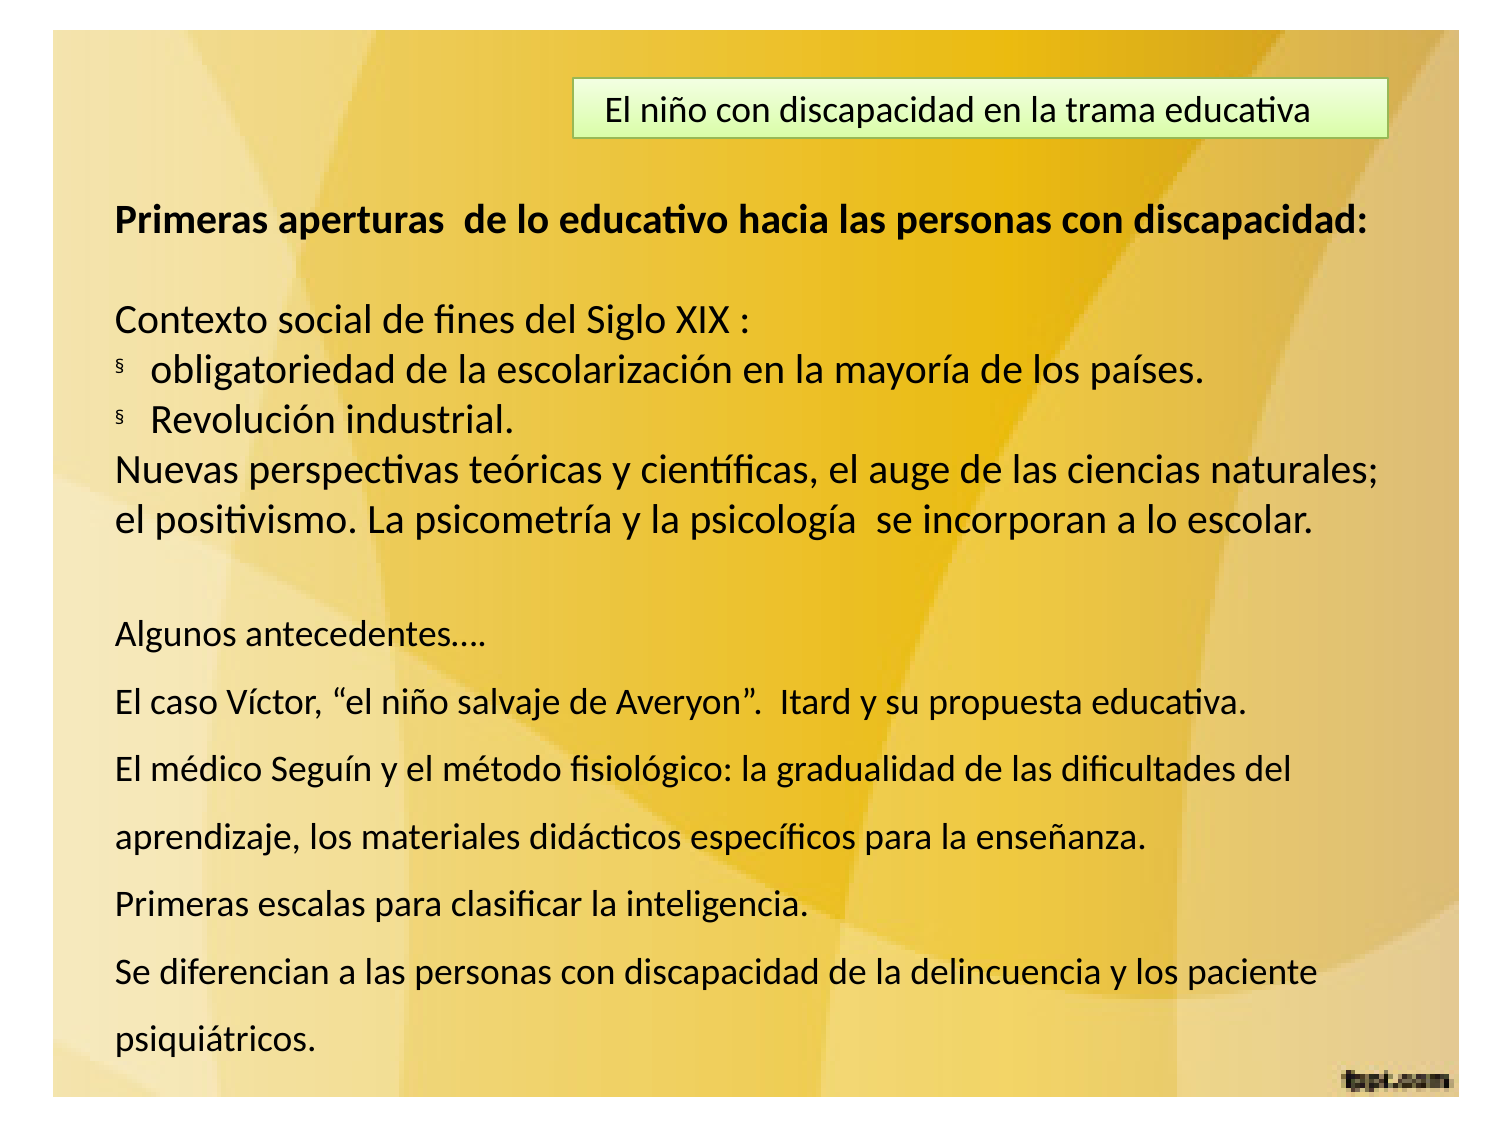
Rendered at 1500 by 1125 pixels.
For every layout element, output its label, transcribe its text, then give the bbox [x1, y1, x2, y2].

text_box El niño con discapacidad en la trama educativa [572, 78, 1388, 138]
picture [53, 30, 1459, 1097]
text_box Primeras aperturas de lo educativo hacia las personas con discapacidad: Contexto social de fines del Siglo XIX : obligatoriedad de la escolarización en la mayoría de los países. Revolución industrial. Nuevas perspectivas teóricas y científicas, el auge de las ciencias naturales; el positivismo. La psicometría y la psicología se incorporan a lo escolar. Algunos antecedentes…. El caso Víctor, “el niño salvaje de Averyon”. Itard y su propuesta educativa. El médico Seguín y el método fisiológico: la gradualidad de las dificultades del aprendizaje, los materiales didácticos específicos para la enseñanza. Primeras escalas para clasificar la inteligencia. Se diferencian a las personas con discapacidad de la delincuencia y los paciente psiquiátricos. [100, 184, 1412, 1067]
